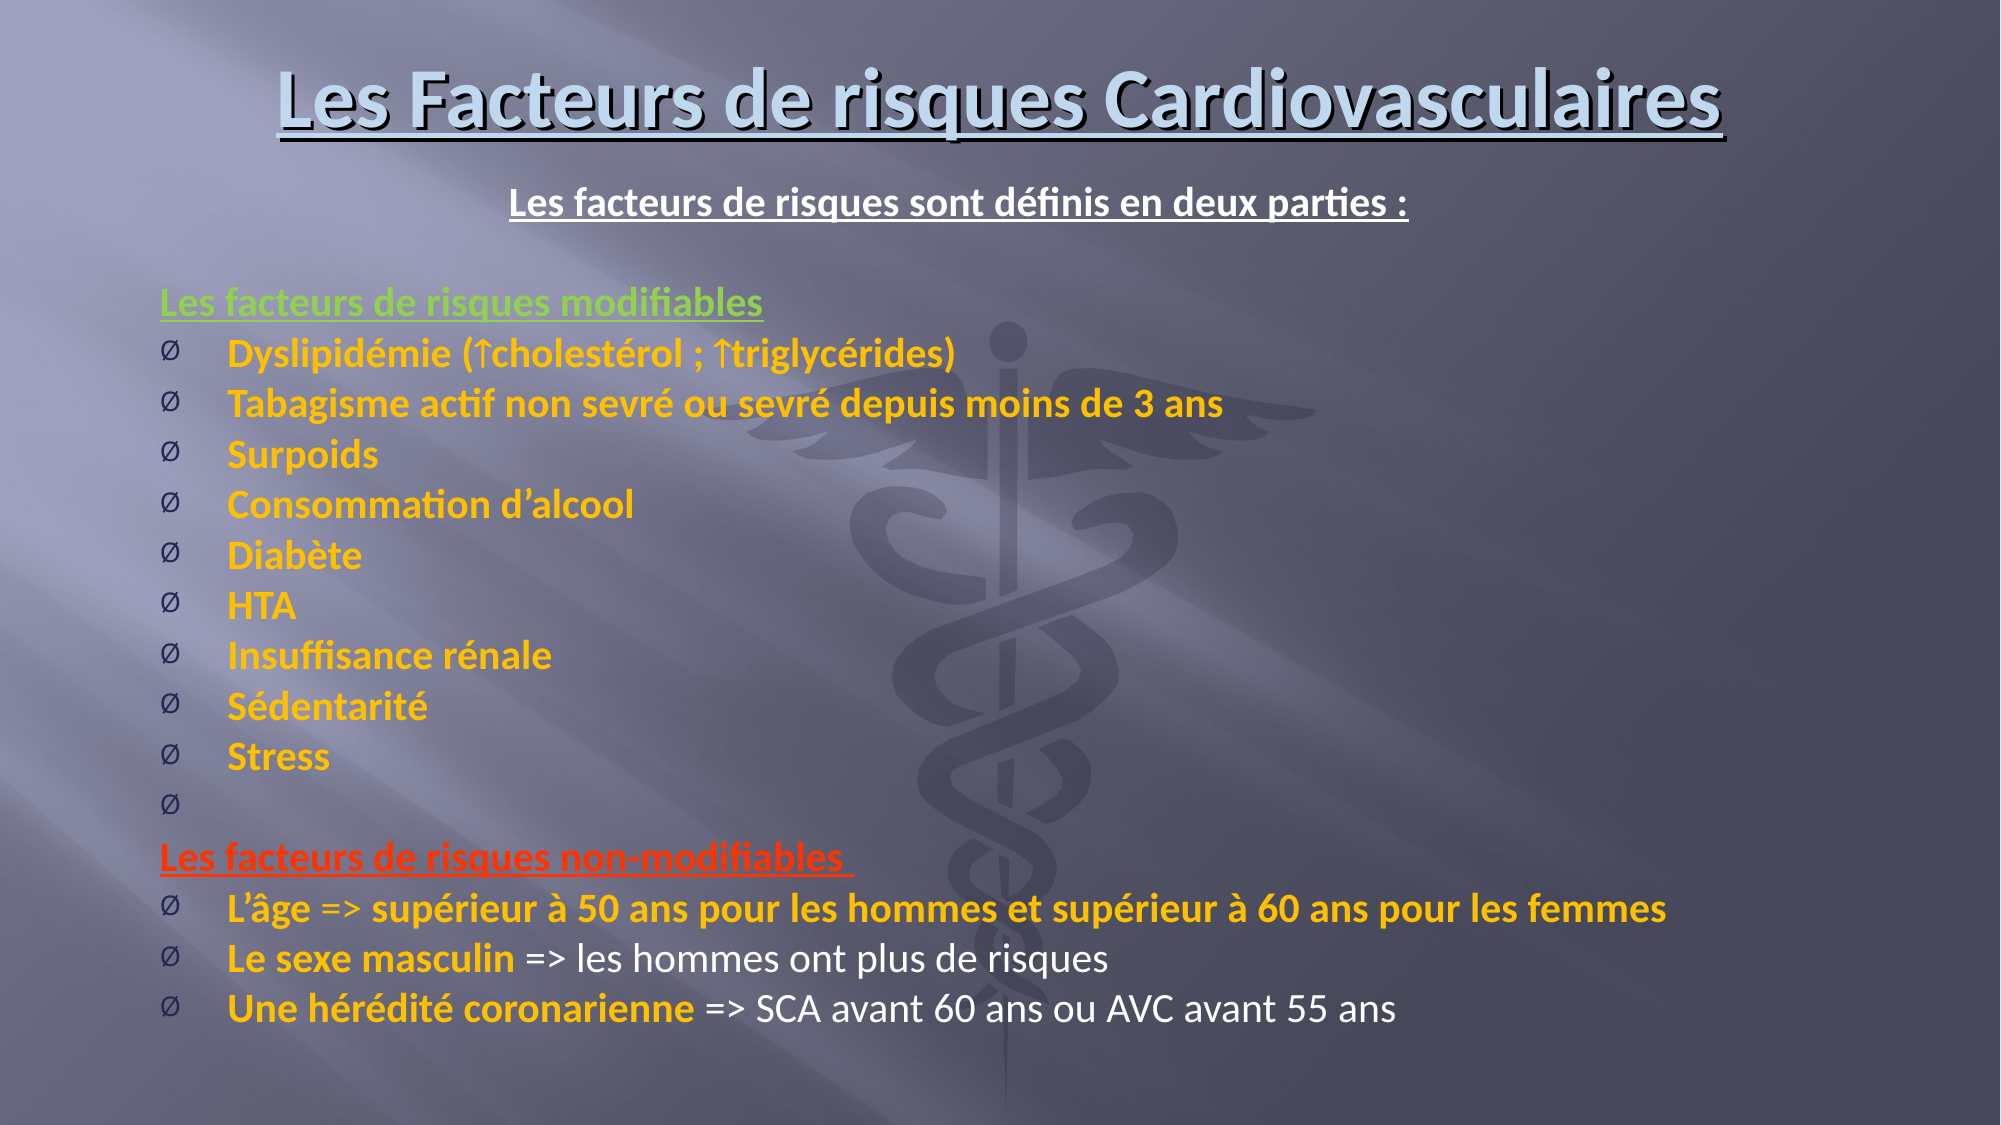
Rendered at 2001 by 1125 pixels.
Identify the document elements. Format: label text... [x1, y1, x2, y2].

title Les Facteurs de risques Cardiovasculaires [99, 28, 1900, 158]
list Les facteurs de risques sont définis en deux parties : Les facteurs de risques modifiables Dyslipidémie (cholestérol ; triglycérides) Tabagisme actif non sevré ou sevré depuis moins de 3 ans Surpoids Consommation d’alcool Diabète HTA Insuffisance rénale Sédentarité Stress Les facteurs de risques non-modifiables L’âge => supérieur à 50 ans pour les hommes et supérieur à 60 ans pour les femmes Le sexe masculin => les hommes ont plus de risques Une hérédité coronarienne => SCA avant 60 ans ou AVC avant 55 ans [99, 176, 1900, 1080]
